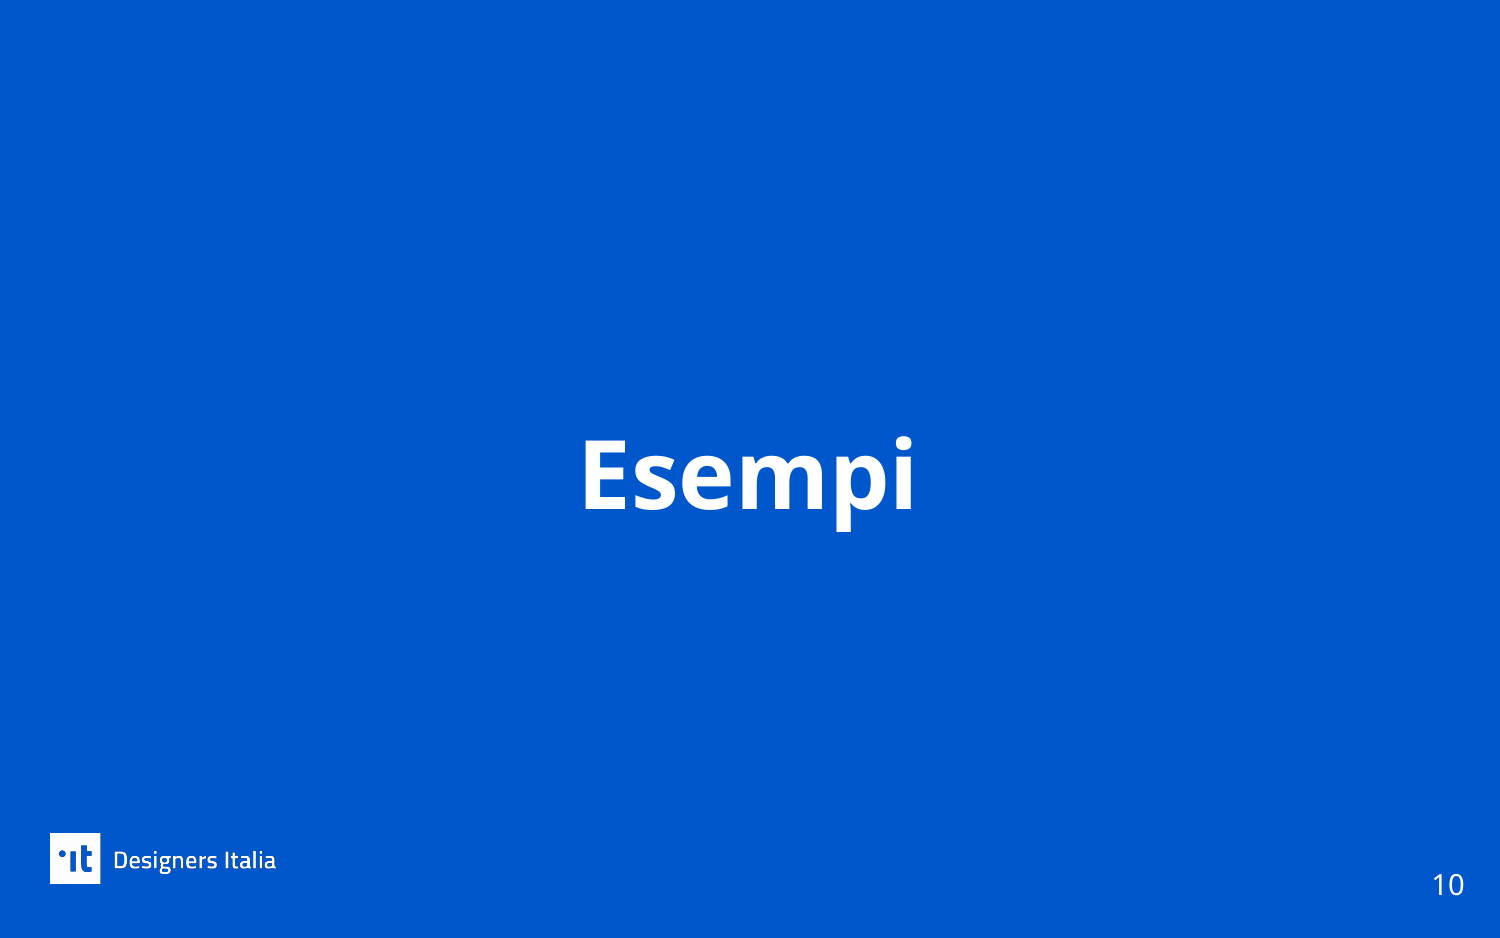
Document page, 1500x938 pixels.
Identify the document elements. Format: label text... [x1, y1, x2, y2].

picture [50, 833, 289, 884]
slide_number <numero> [1389, 849, 1480, 922]
text_box Esempi [270, 398, 1226, 539]
